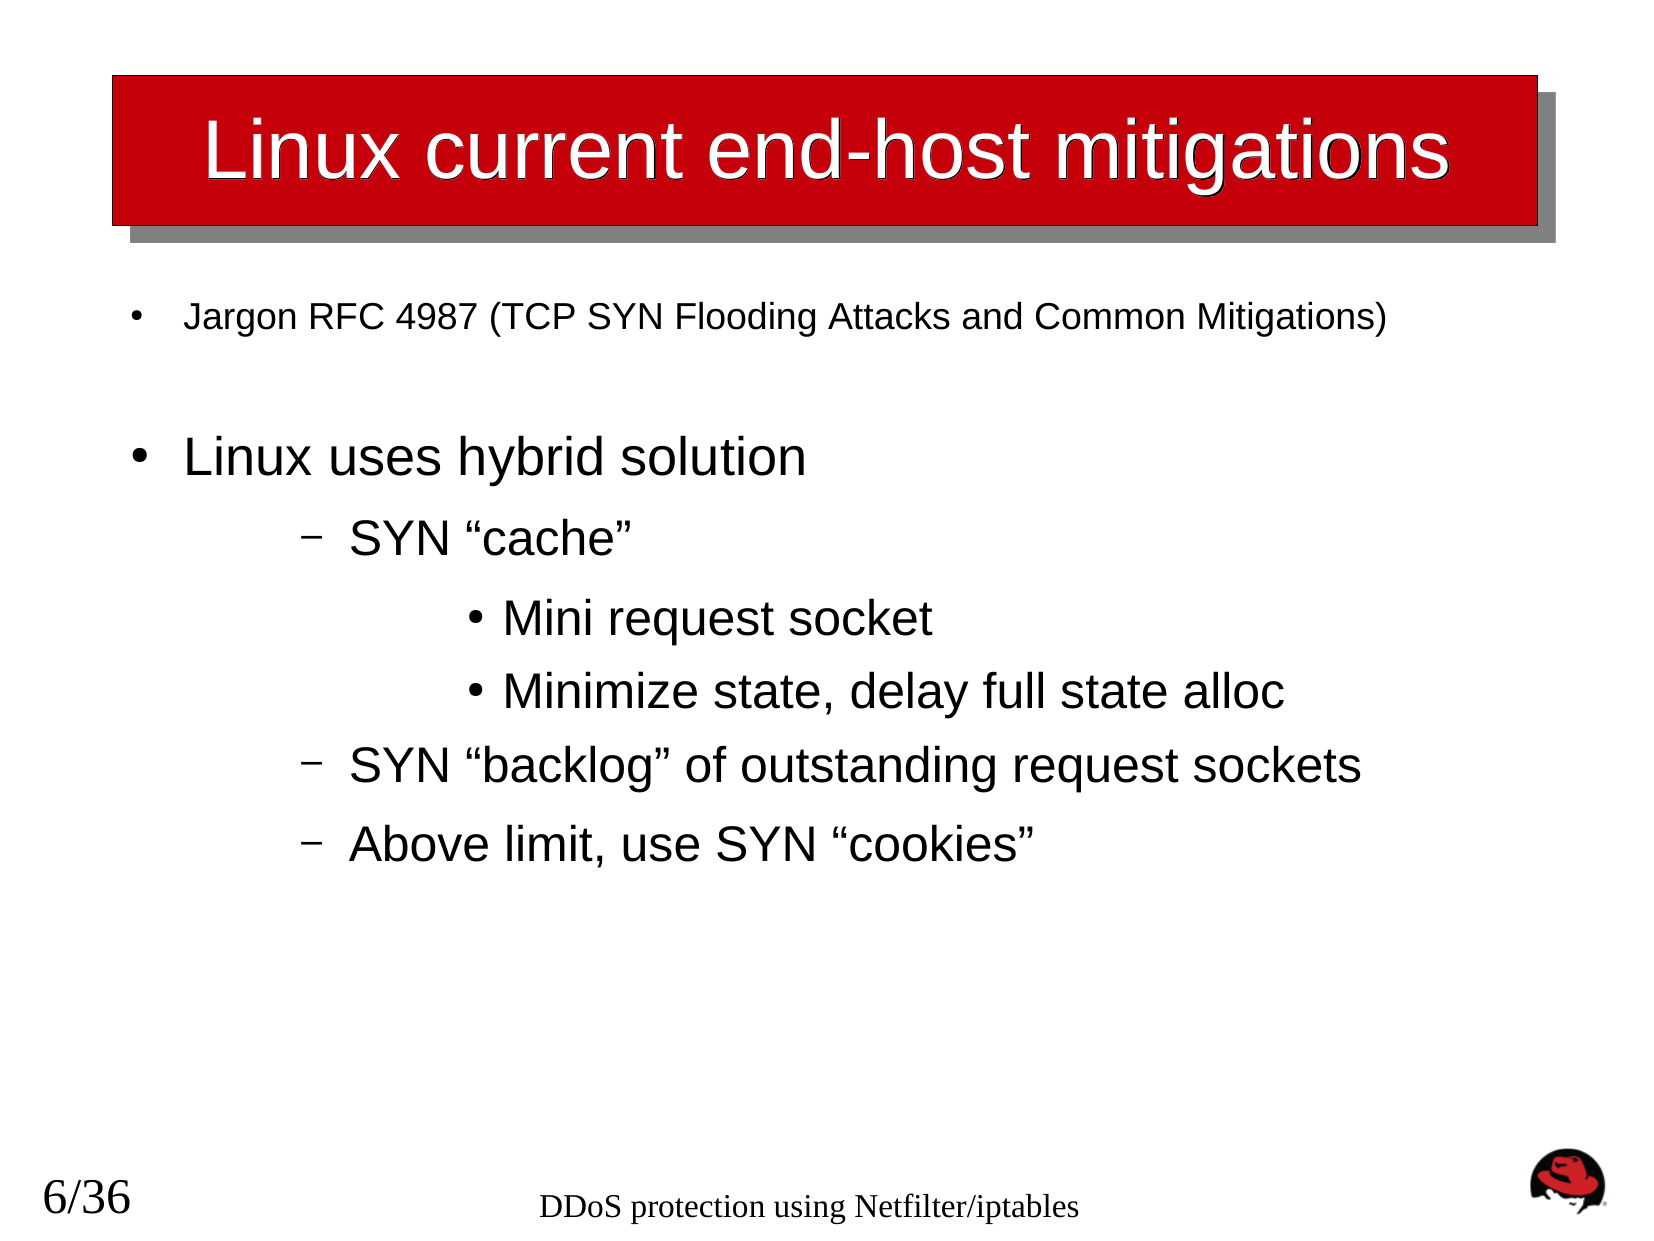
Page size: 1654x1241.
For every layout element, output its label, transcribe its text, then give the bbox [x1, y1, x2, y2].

list Jargon RFC 4987 (TCP SYN Flooding Attacks and Common Mitigations) Linux uses hybrid solution SYN “cache” Mini request socket Minimize state, delay full state alloc SYN “backlog” of outstanding request sockets Above limit, use SYN “cookies” [112, 295, 1538, 1126]
title Linux current end-host mitigations [116, 75, 1538, 226]
picture [1529, 1146, 1613, 1224]
